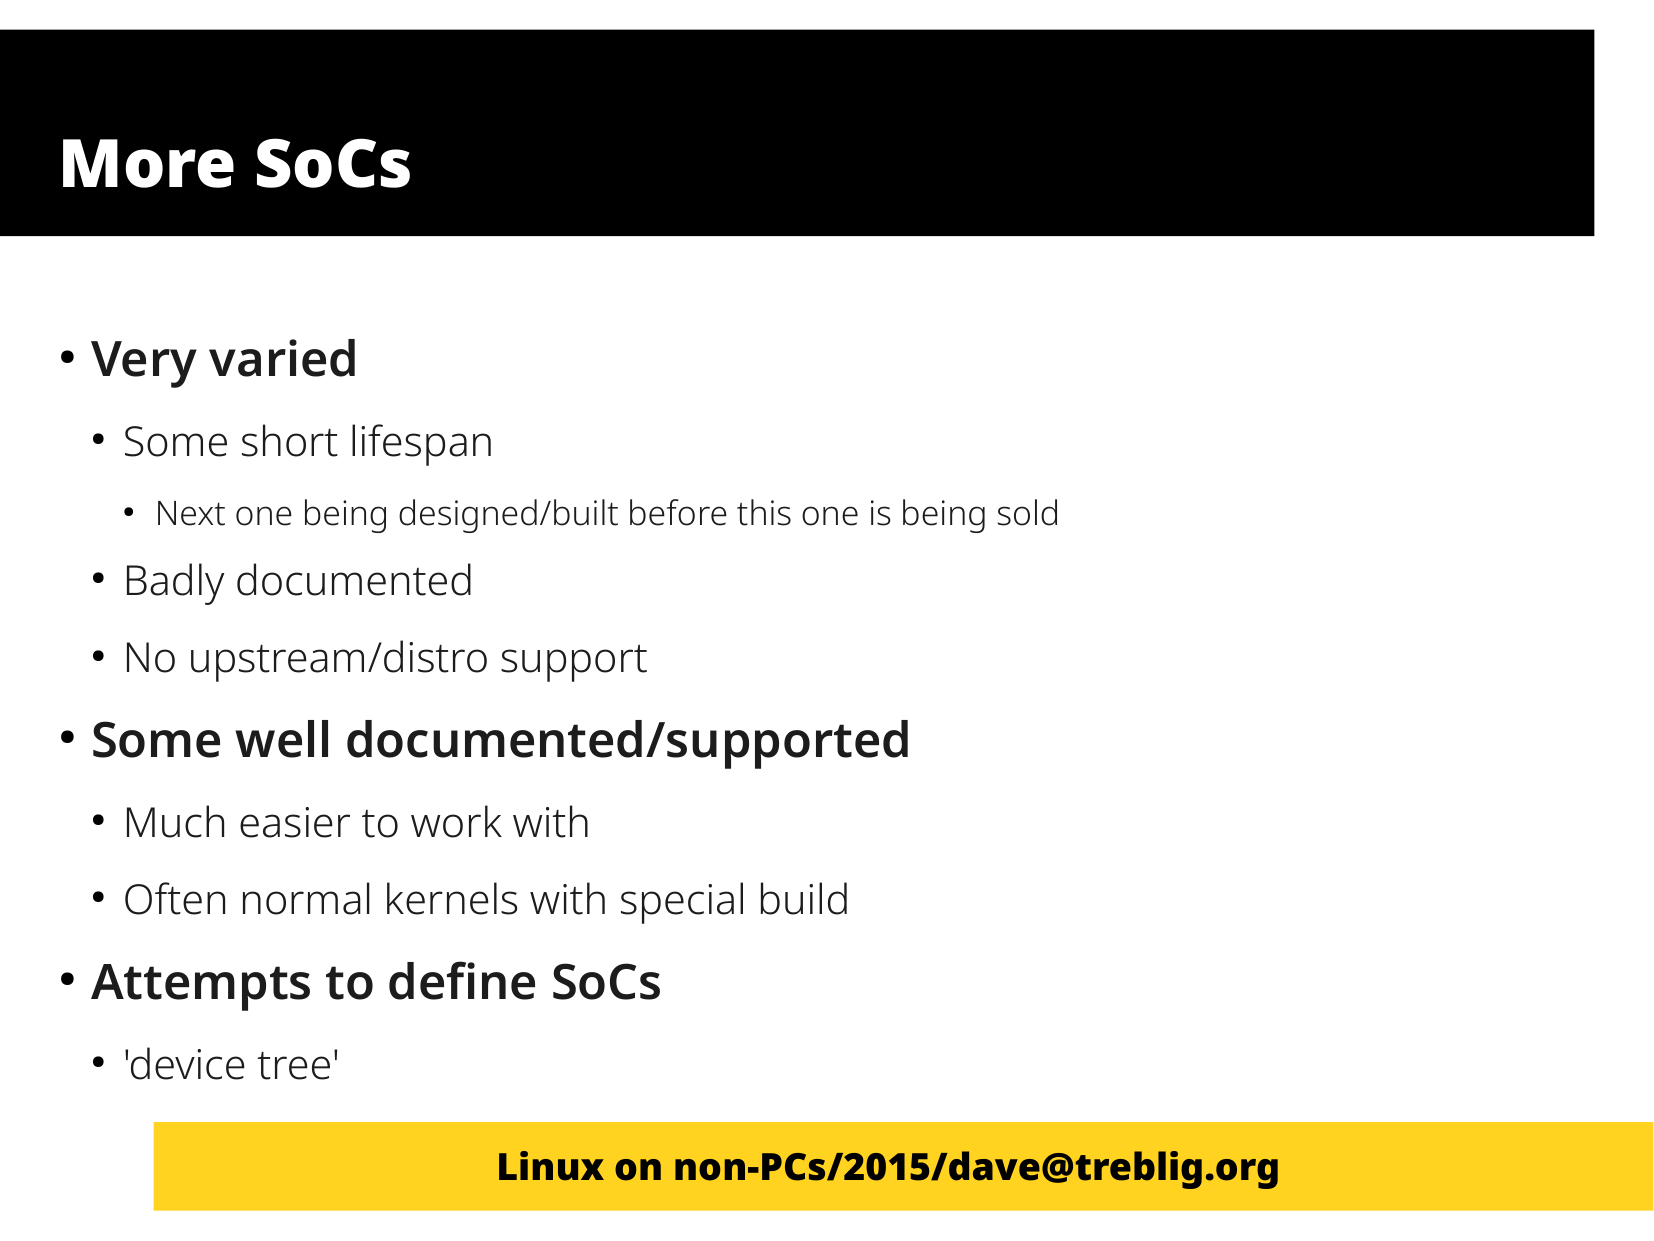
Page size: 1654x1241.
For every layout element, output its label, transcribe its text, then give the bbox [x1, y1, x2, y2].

title More SoCs [59, 59, 1595, 207]
list Very varied Some short lifespan Next one being designed/built before this one is being sold Badly documented No upstream/distro support Some well documented/supported Much easier to work with Often normal kernels with special build Attempts to define SoCs 'device tree' [59, 324, 1565, 1093]
